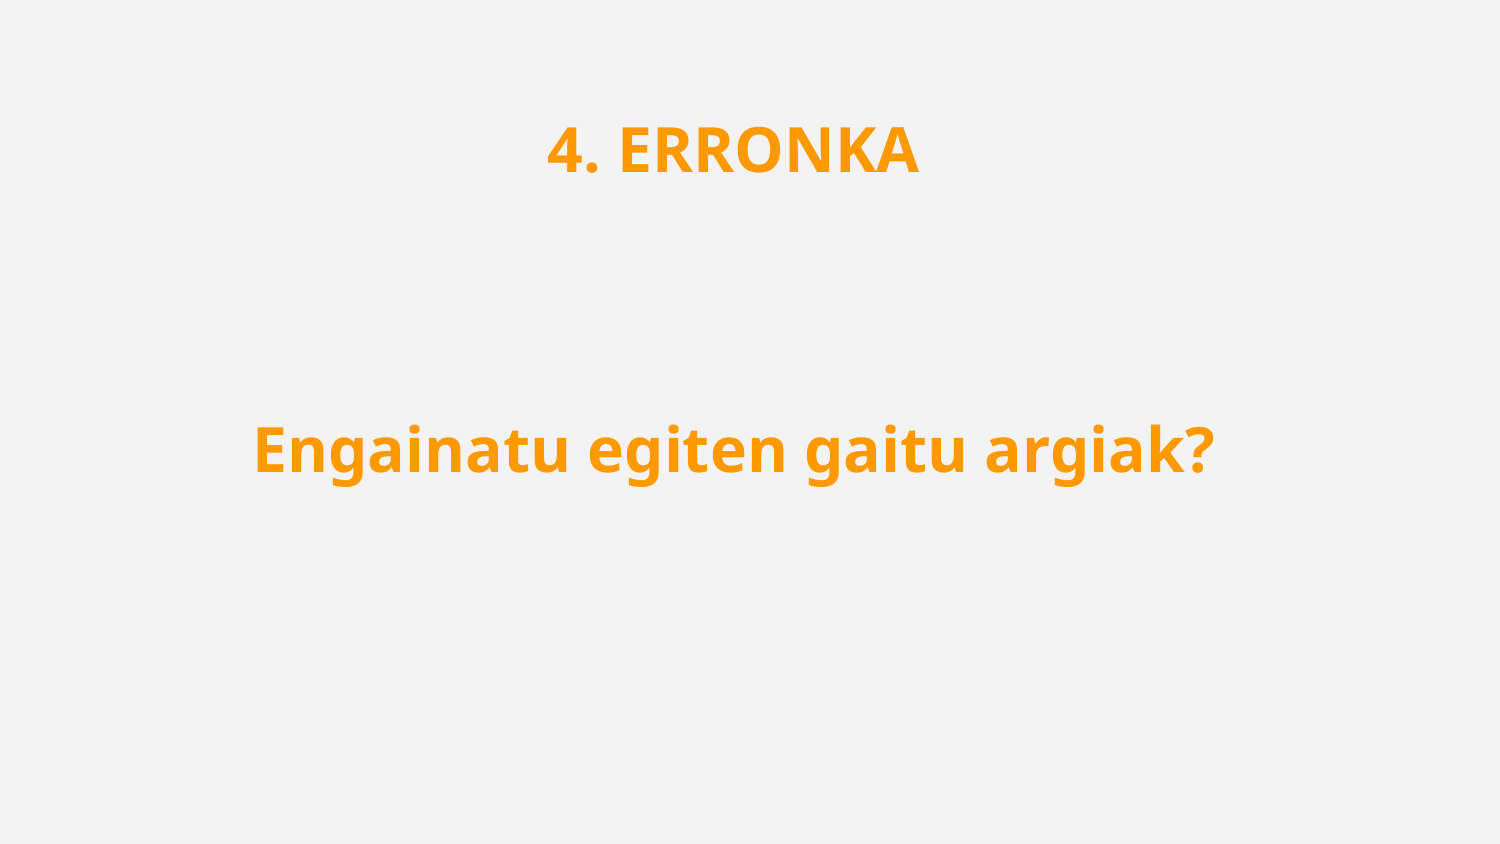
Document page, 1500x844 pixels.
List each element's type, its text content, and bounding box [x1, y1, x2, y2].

text_box 4. ERRONKA Engainatu egiten gaitu argiak? [90, 94, 1378, 715]
